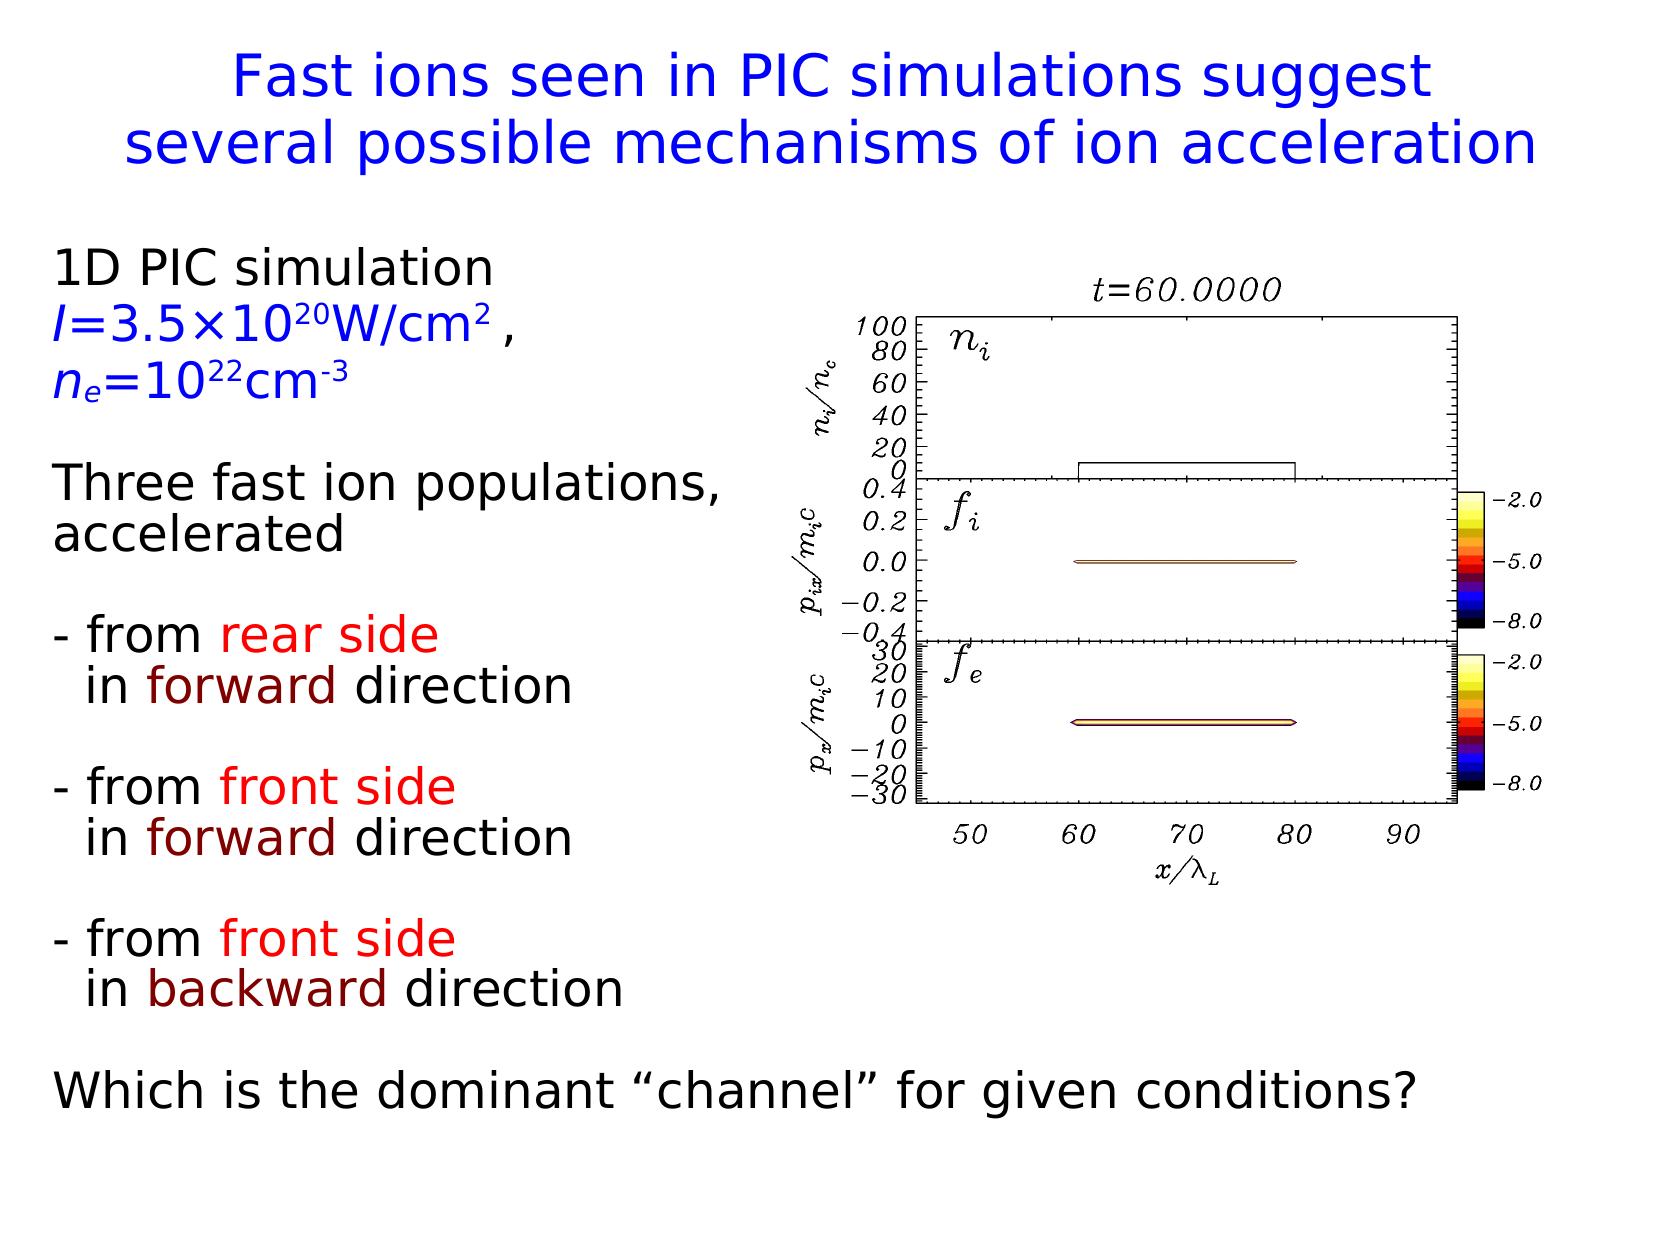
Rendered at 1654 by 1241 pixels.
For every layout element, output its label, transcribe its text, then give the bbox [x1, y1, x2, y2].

picture [1404, 249, 1637, 925]
text_box 1D PIC simulation I=3.5×1020W/cm2 , ne=1022cm-3 Three fast ion populations, accelerated - from rear side in forward direction - from front side in forward direction - from front side in backward direction Which is the dominant “channel” for given conditions? [37, 237, 1404, 1203]
text_box Fast ions seen in PIC simulations suggest several possible mechanisms of ion acceleration [109, 36, 1555, 184]
